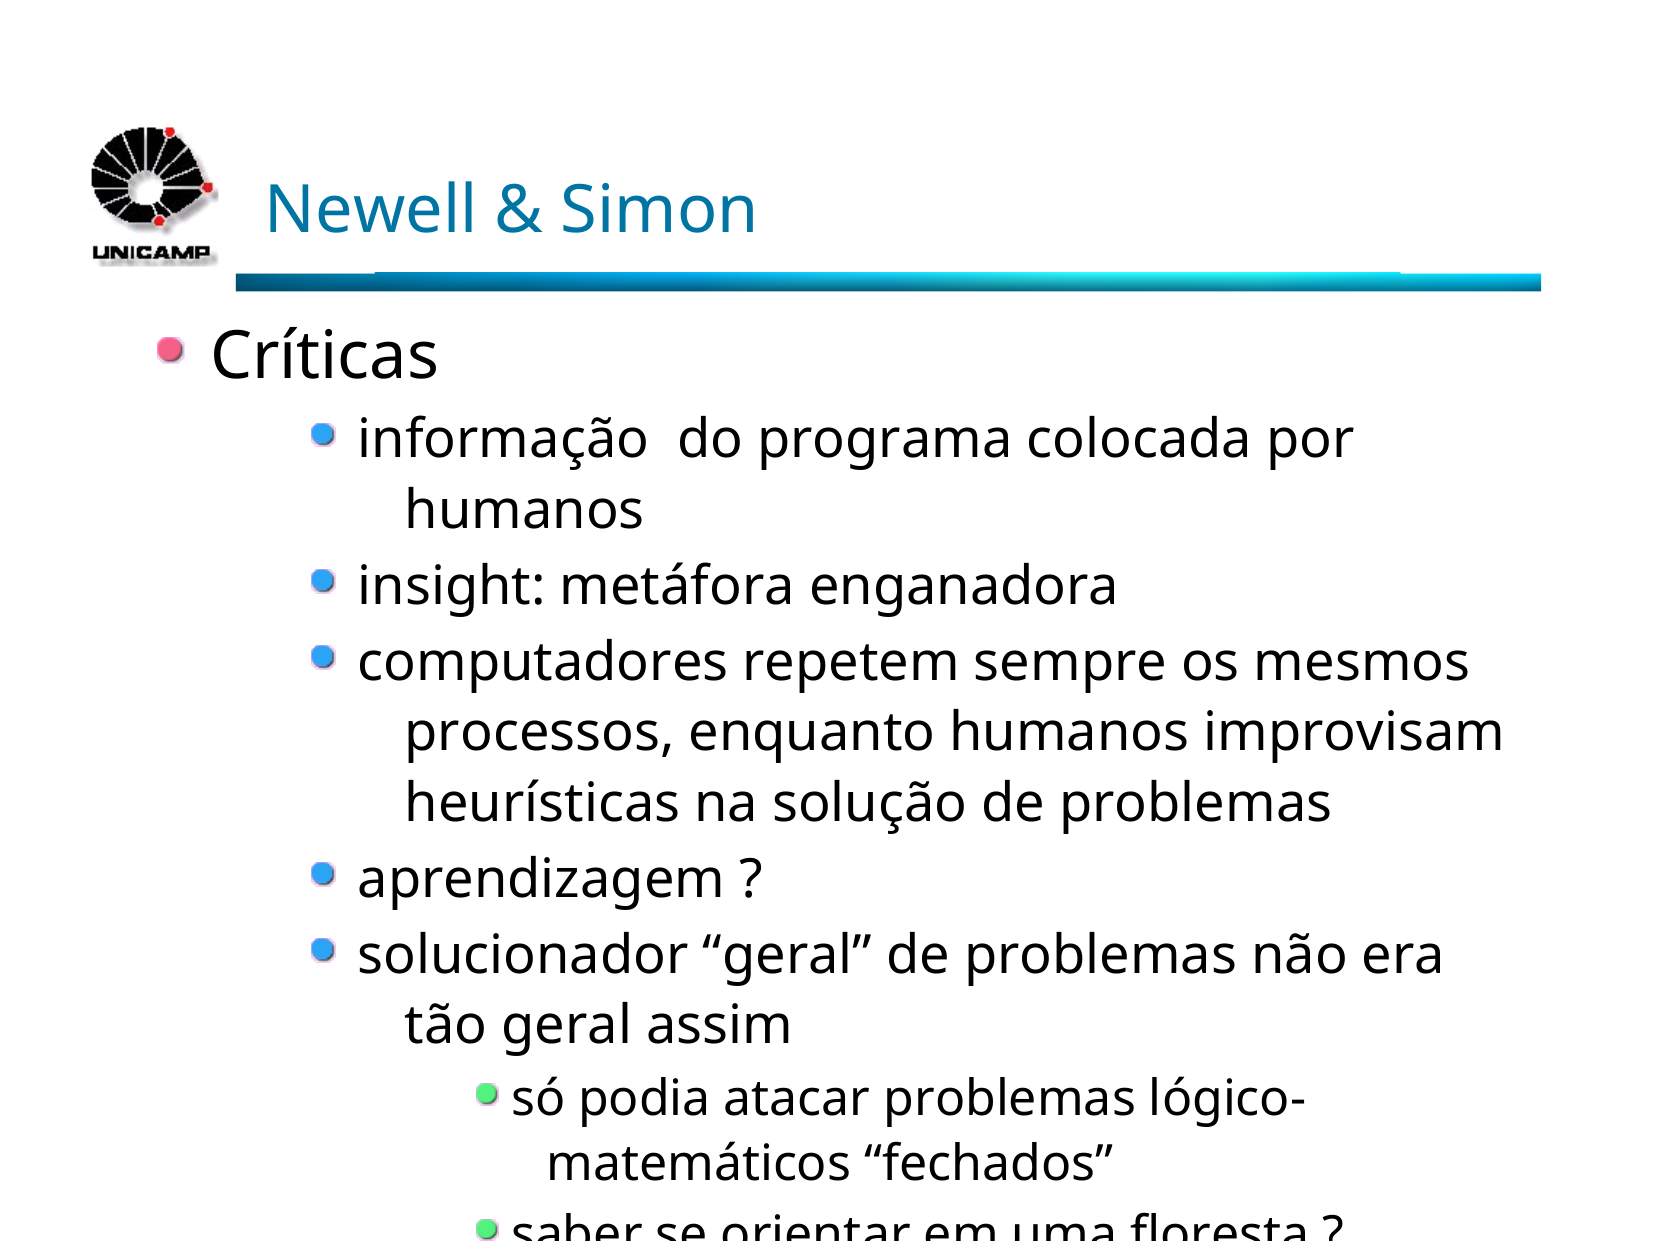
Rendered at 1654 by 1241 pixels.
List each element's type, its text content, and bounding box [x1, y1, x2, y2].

title Newell & Simon [264, 42, 1534, 250]
picture [125, 272, 1654, 295]
picture [475, 1218, 500, 1241]
list Críticas informação do programa colocada por humanos insight: metáfora enganadora computadores repetem sempre os mesmos processos, enquanto humanos improvisam heurísticas na solução de problemas aprendizagem ? solucionador “geral” de problemas não era tão geral assim só podia atacar problemas lógico-matemáticos “fechados” saber se orientar em uma floresta ? aprender a “dançar” com perfeição ? [121, 309, 1534, 1182]
